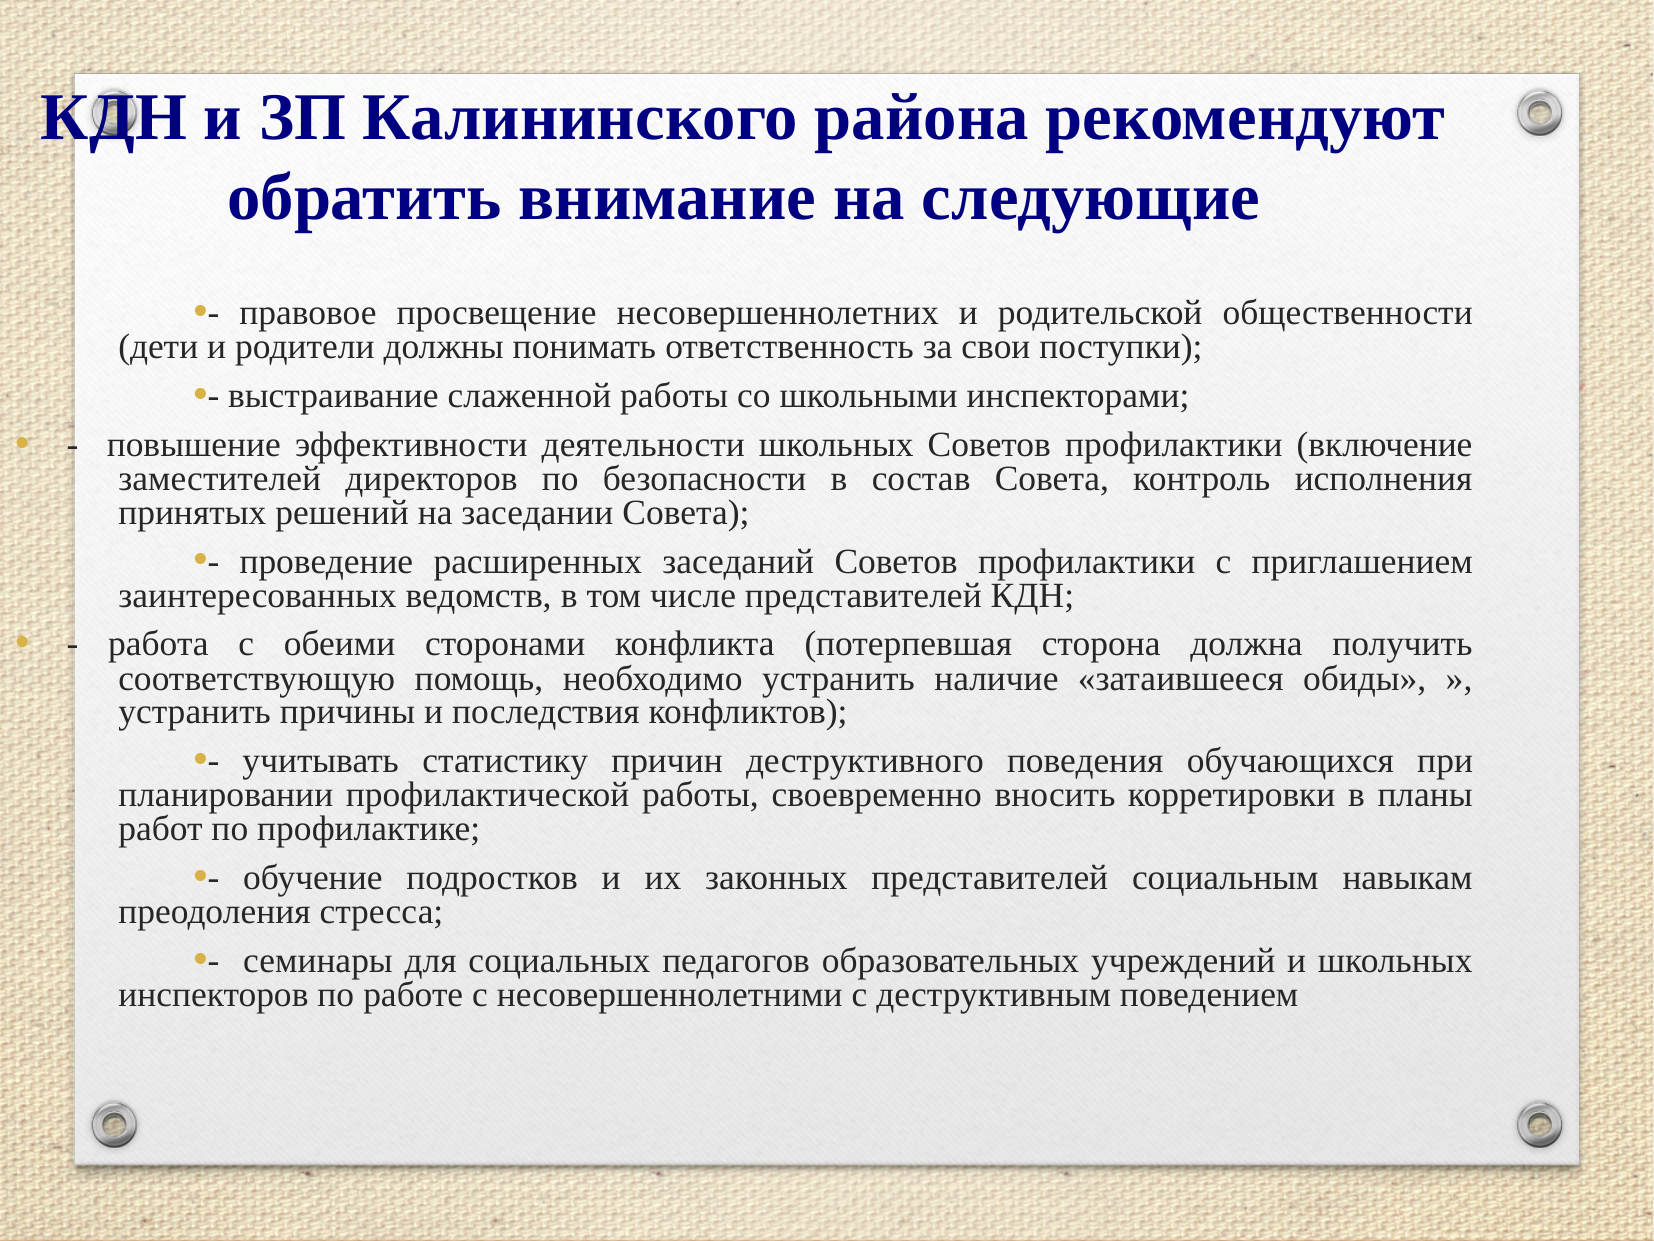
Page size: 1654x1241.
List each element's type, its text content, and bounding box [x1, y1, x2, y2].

title КДН и ЗП Калининского района рекомендуют обратить внимание на следующие [0, 49, 1489, 257]
list - правовое просвещение несовершеннолетних и родительской общественности (дети и родители должны понимать ответственность за свои поступки); - выстраивание слаженной работы со школьными инспекторами; - повышение эффективности деятельности школьных Советов профилактики (включение заместителей директоров по безопасности в состав Совета, контроль исполнения принятых решений на заседании Совета); - проведение расширенных заседаний Советов профилактики с приглашением заинтересованных ведомств, в том числе представителей КДН; - работа с обеими сторонами конфликта (потерпевшая сторона должна получить соответствующую помощь, необходимо устранить наличие «затаившееся обиды», », устранить причины и последствия конфликтов); - учитывать статистику причин деструктивного поведения обучающихся при планировании профилактической работы, своевременно вносить корретировки в планы работ по профилактике; - обучение подростков и их законных представителей социальным навыкам преодоления стресса; - семинары для социальных педагогов образовательных учреждений и школьных инспекторов по работе с несовершеннолетними с деструктивным поведением [0, 290, 1489, 1137]
